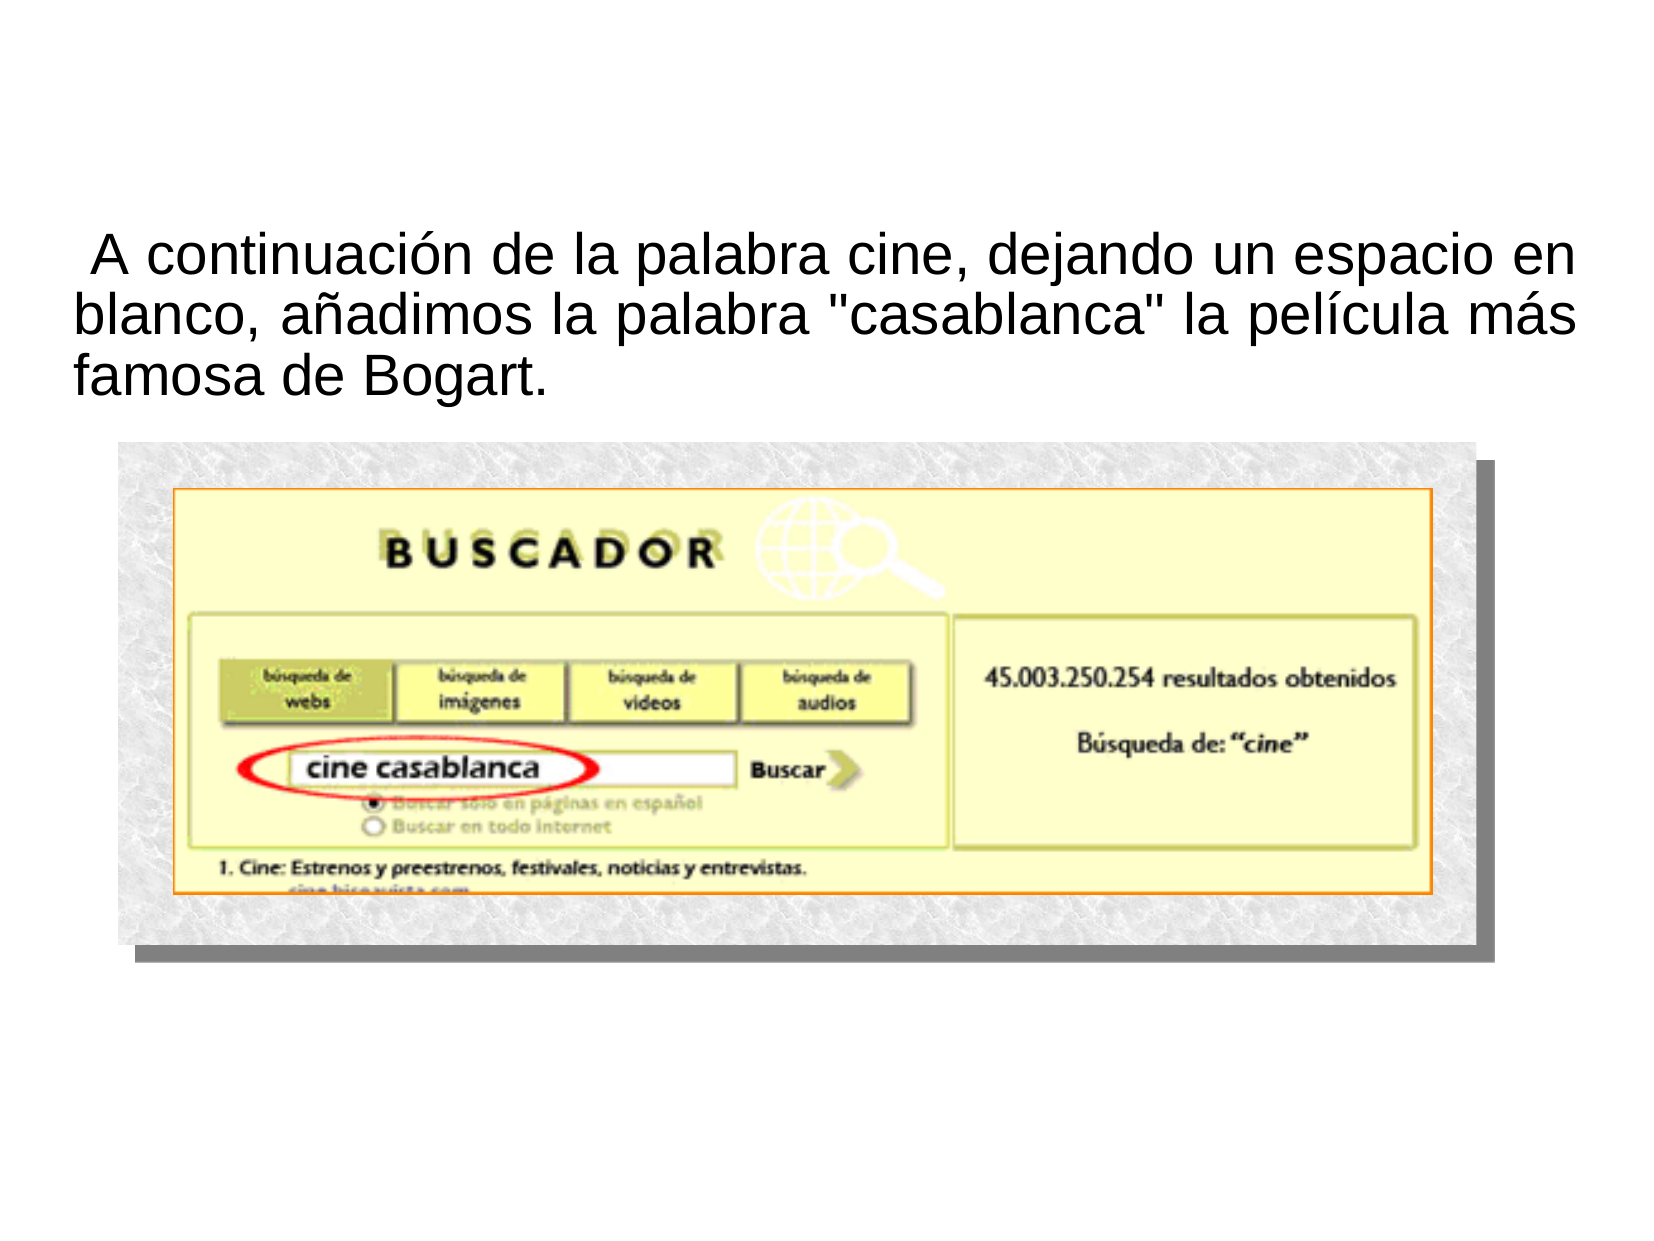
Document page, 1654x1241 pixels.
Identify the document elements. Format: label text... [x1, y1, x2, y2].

text_box [118, 442, 1477, 945]
text_box A continuación de la palabra cine, dejando un espacio en blanco, añadimos la palabra "casablanca" la película más famosa de Bogart. [59, 218, 1595, 419]
picture [173, 488, 1433, 895]
